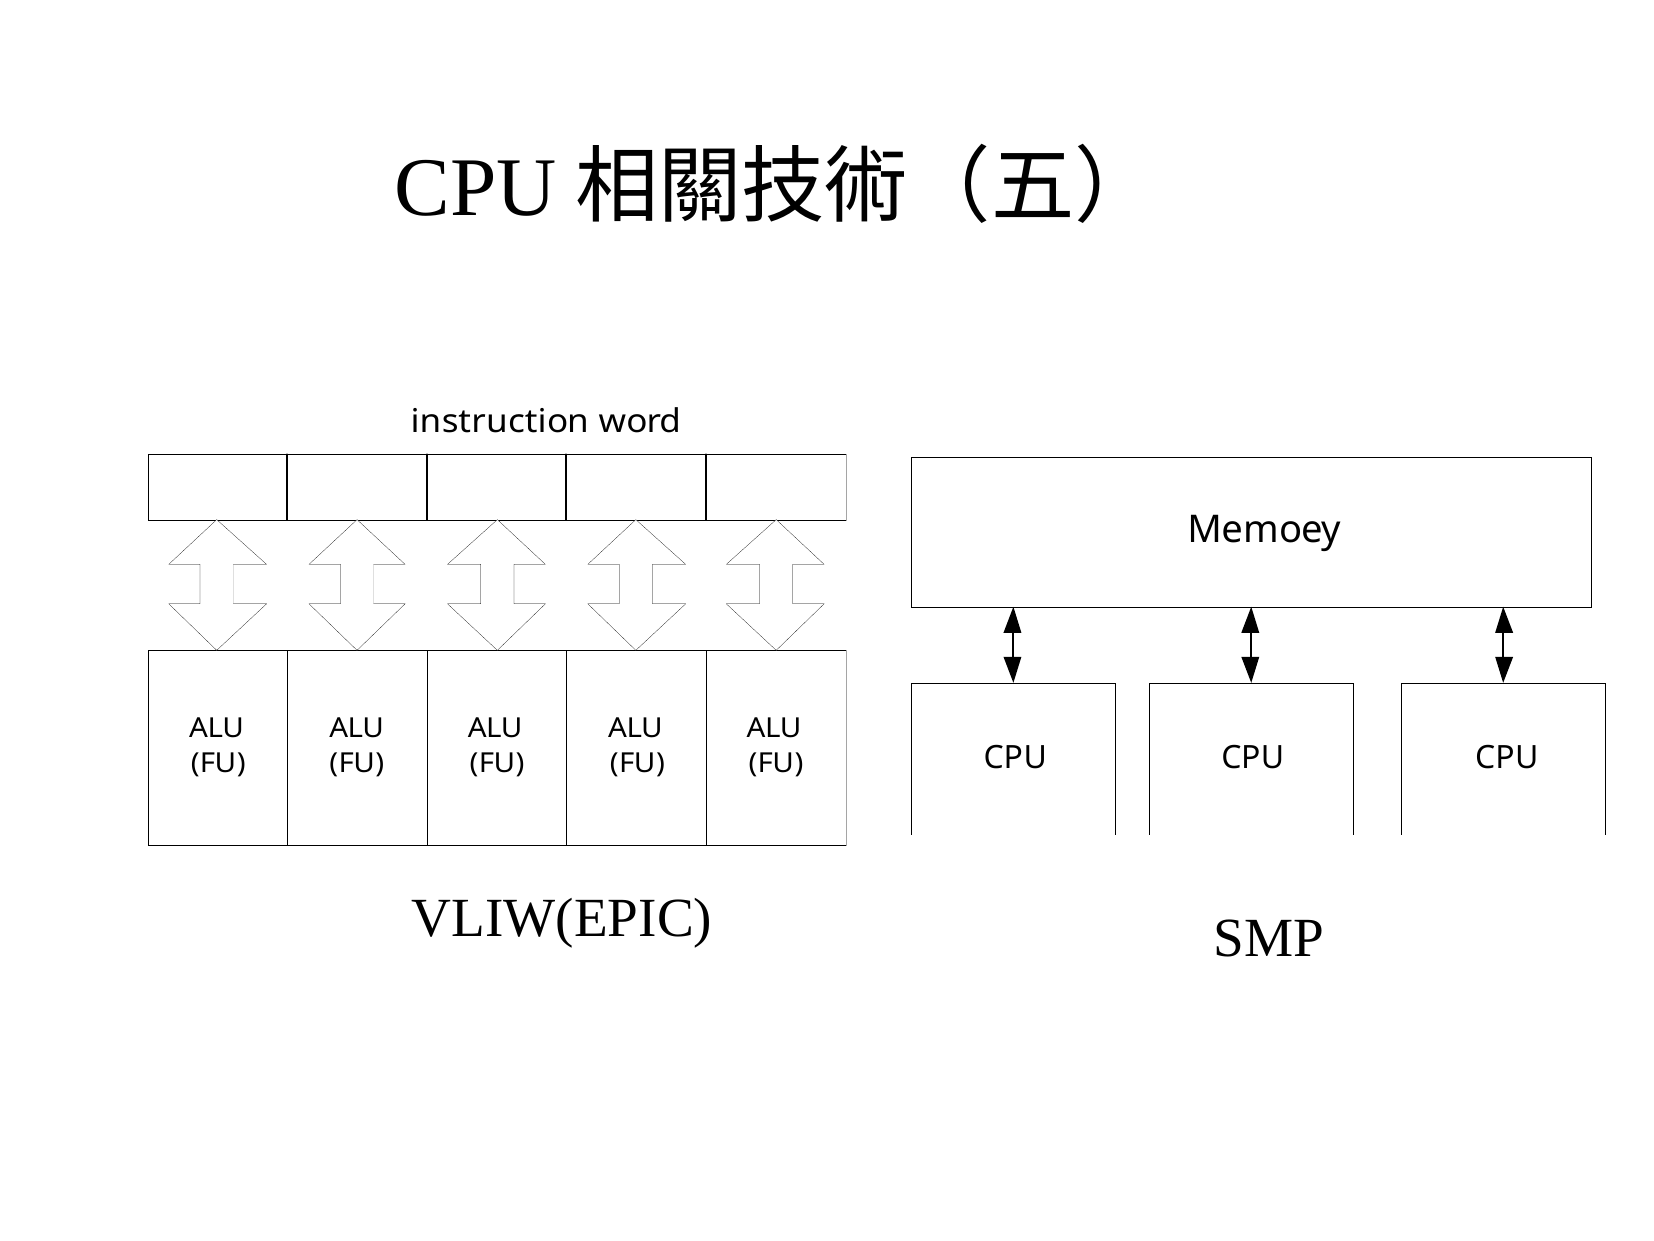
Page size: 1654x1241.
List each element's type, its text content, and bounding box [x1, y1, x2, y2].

title CPU相關技術（五） [73, 24, 1479, 249]
chart [909, 454, 1608, 835]
chart [146, 395, 847, 847]
text_box VLIW(EPIC) [396, 875, 730, 959]
text_box SMP [1198, 895, 1343, 979]
